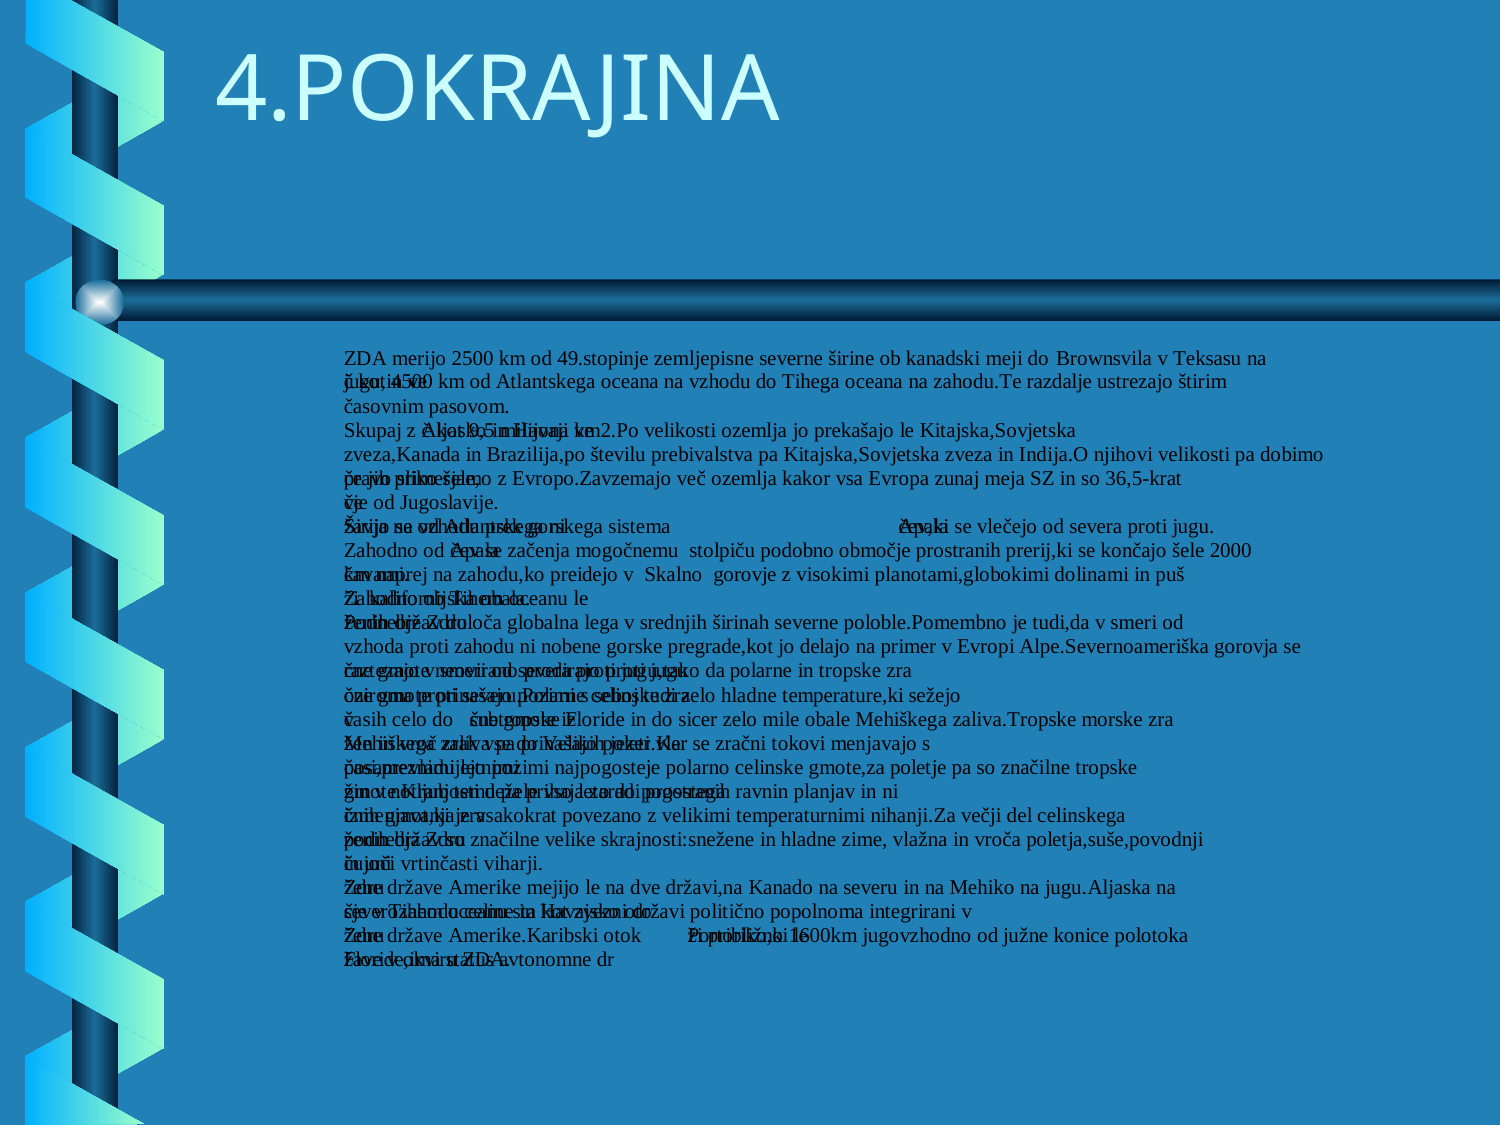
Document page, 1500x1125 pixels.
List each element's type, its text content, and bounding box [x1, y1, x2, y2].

chart [344, 347, 1331, 999]
picture [343, 345, 1330, 996]
title 4.POKRAJINA [200, 68, 1475, 257]
